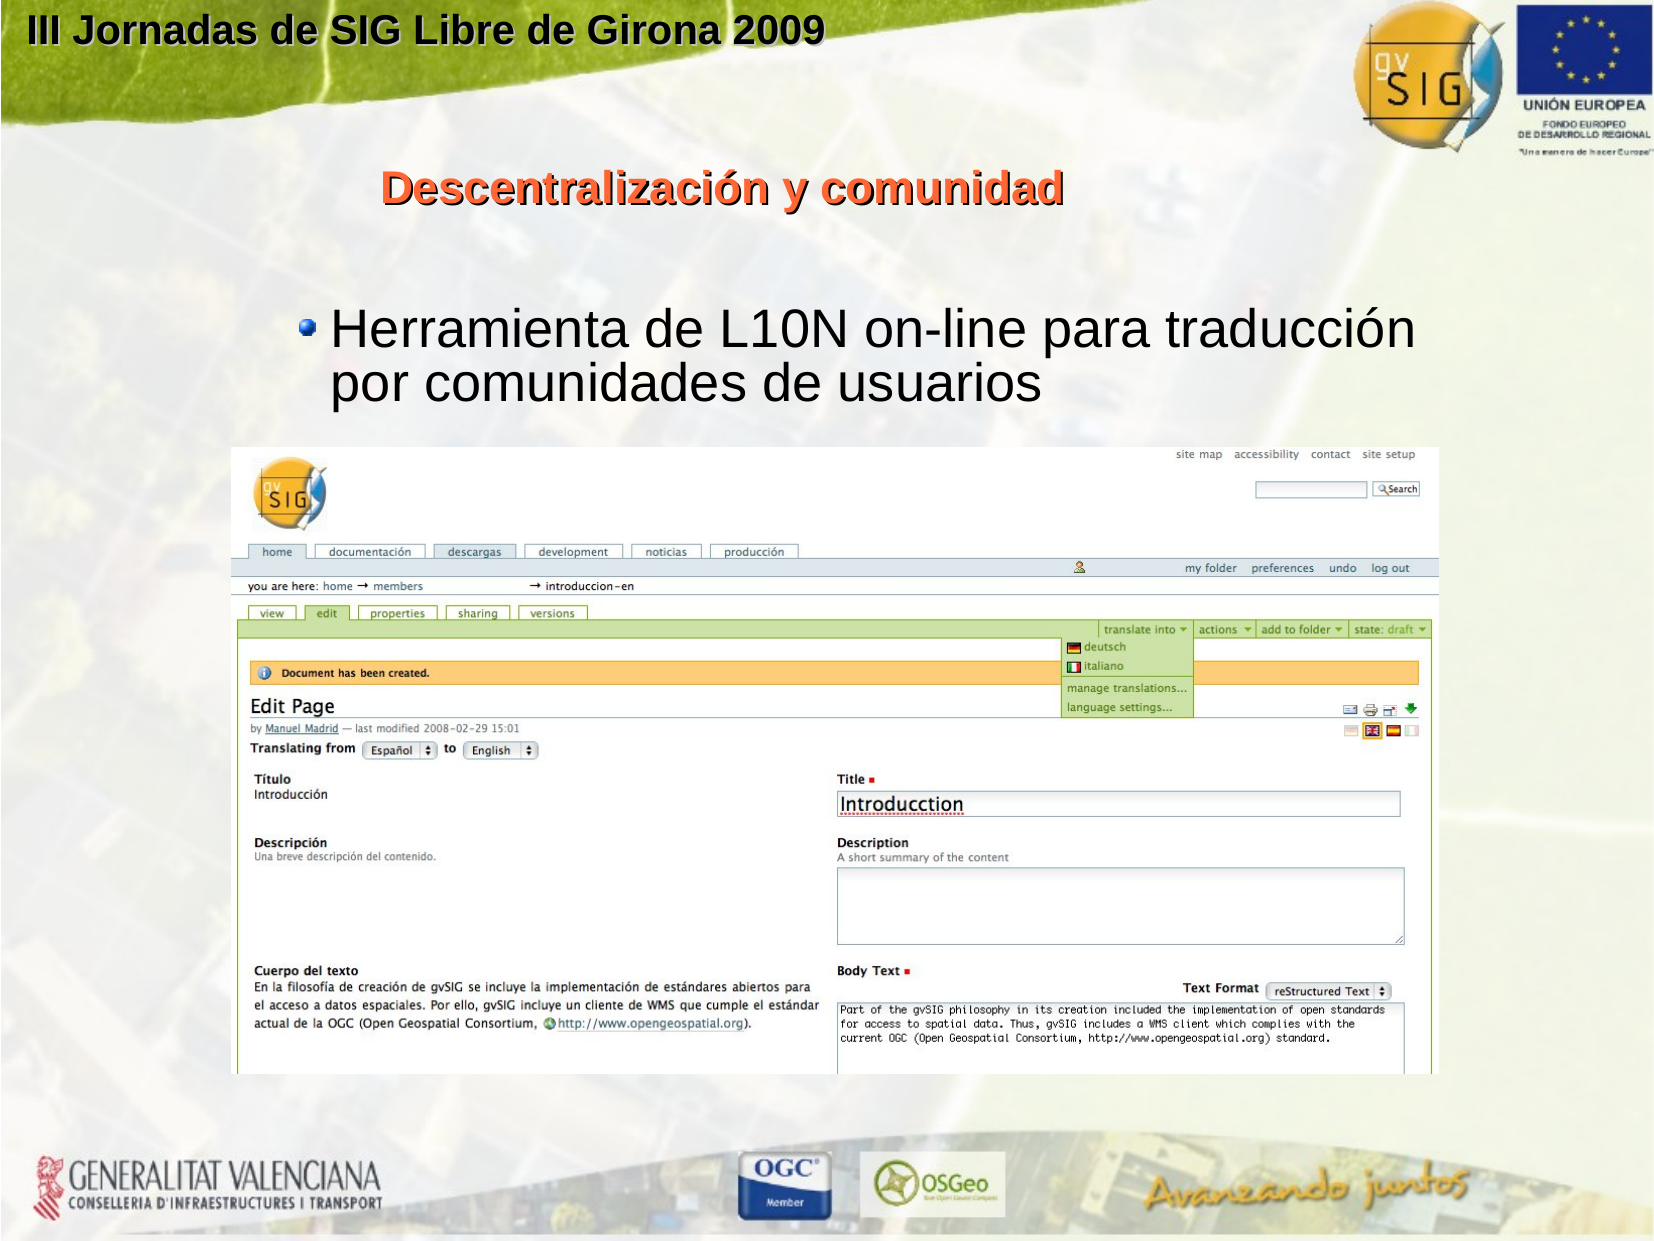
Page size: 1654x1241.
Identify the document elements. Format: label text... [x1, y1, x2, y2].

text_box Descentralización y comunidad [365, 154, 1416, 250]
list Herramienta de L10N on-line para traducción por comunidades de usuarios [299, 303, 1440, 483]
picture [1, 0, 1654, 1241]
